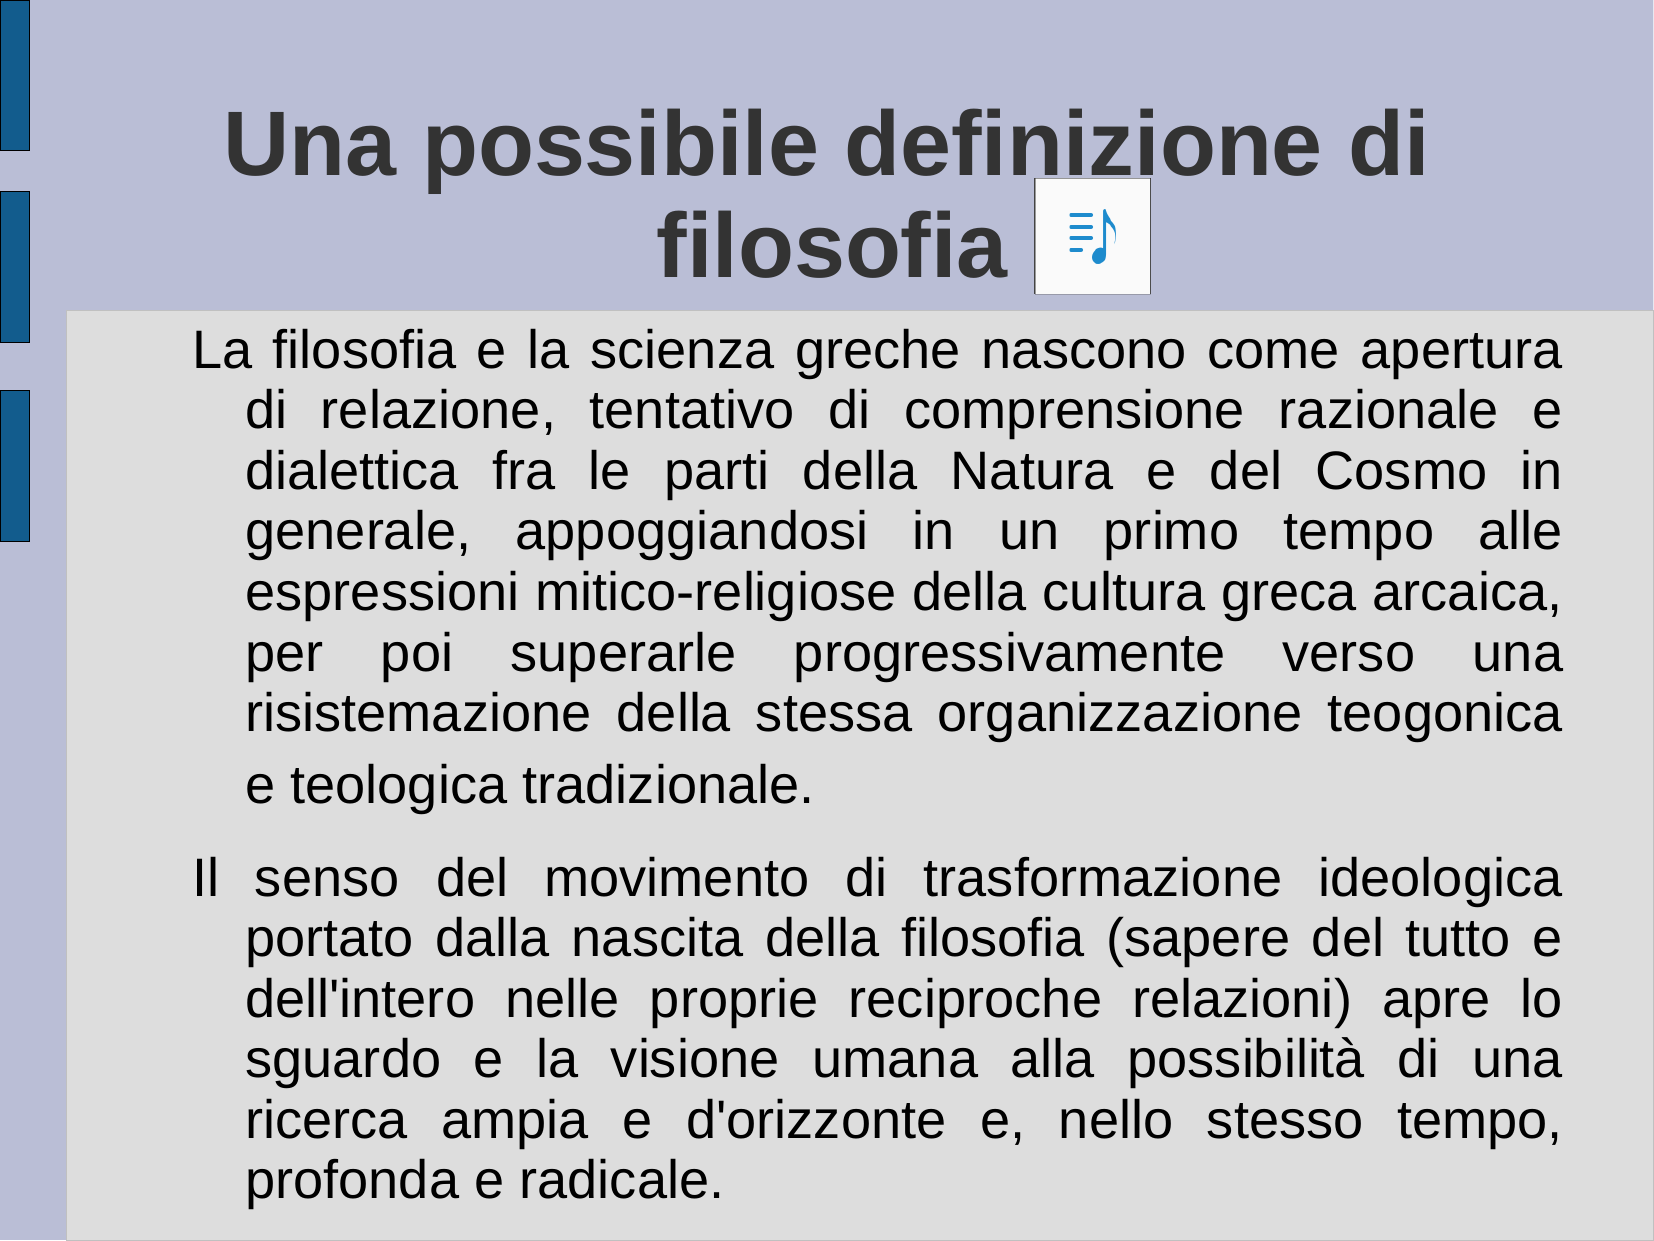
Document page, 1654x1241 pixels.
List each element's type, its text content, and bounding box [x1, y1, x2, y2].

list La filosofia e la scienza greche nascono come apertura di relazione, tentativo di comprensione razionale e dialettica fra le parti della Natura e del Cosmo in generale, appoggiandosi in un primo tempo alle espressioni mitico-religiose della cultura greca arcaica, per poi superarle progressivamente verso una risistemazione della stessa organizzazione teogonica e teologica tradizionale. Il senso del movimento di trasformazione ideologica portato dalla nascita della filosofia (sapere del tutto e dell'intero nelle proprie reciproche relazioni) apre lo sguardo e la visione umana alla possibilità di una ricerca ampia e d'orizzonte e, nello stesso tempo, profonda e radicale. [174, 319, 1565, 1211]
title Una possibile definizione di filosofia [121, 91, 1534, 299]
text_box [1033, 177, 1152, 296]
